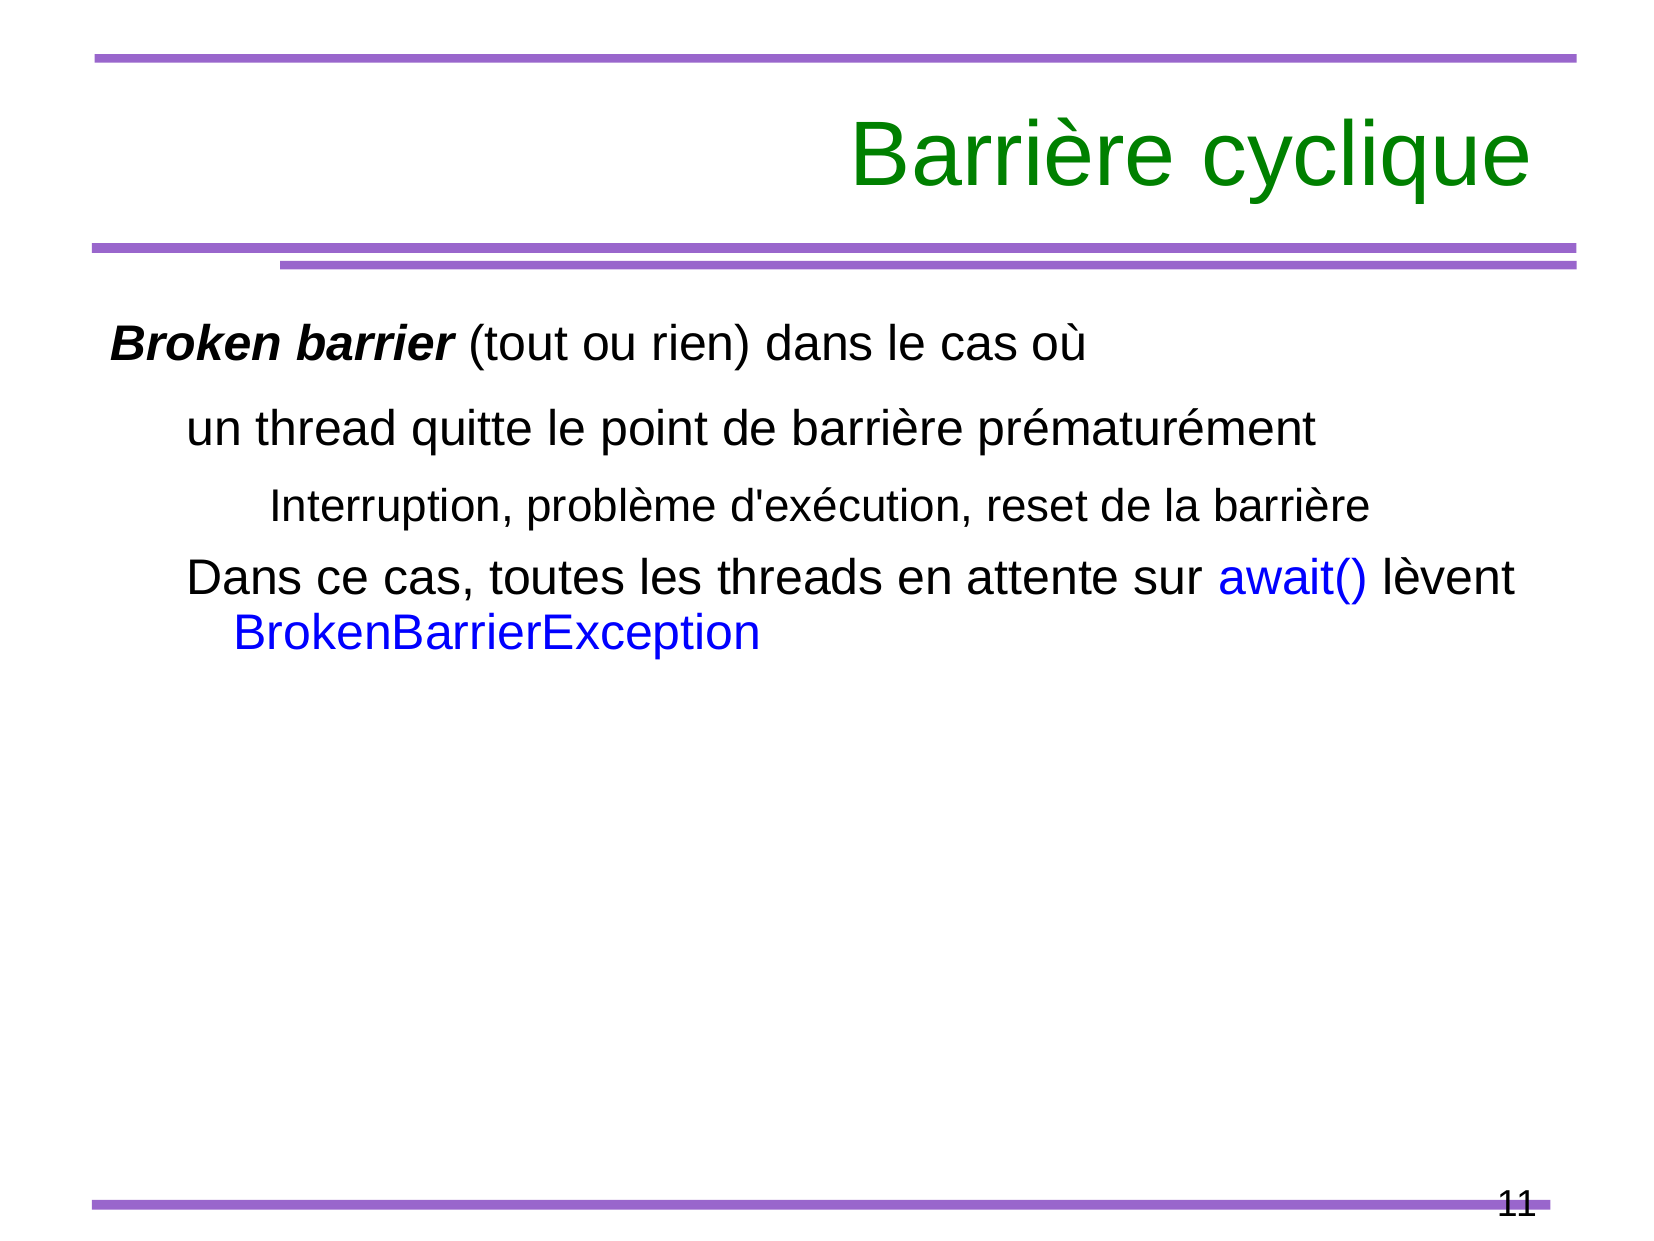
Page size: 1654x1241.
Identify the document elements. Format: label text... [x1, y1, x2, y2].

title Barrière cyclique [121, 49, 1534, 257]
list Broken barrier (tout ou rien) dans le cas où un thread quitte le point de barrière prématurément Interruption, problème d'exécution, reset de la barrière Dans ce cas, toutes les threads en attente sur await() lèvent BrokenBarrierException [92, 315, 1563, 1163]
